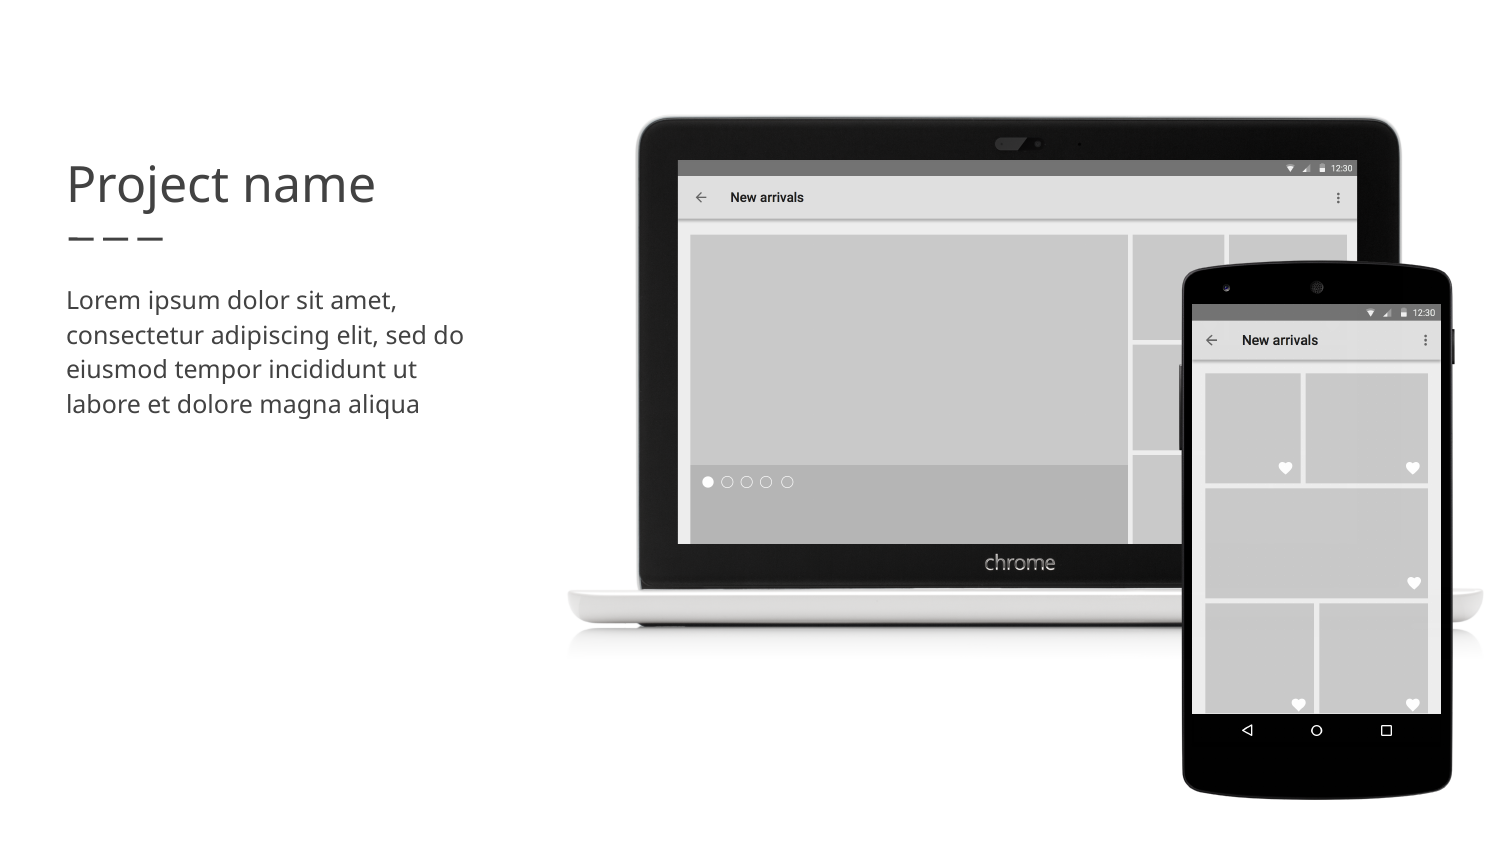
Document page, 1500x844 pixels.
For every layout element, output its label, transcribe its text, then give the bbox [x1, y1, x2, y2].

picture [566, 114, 1484, 800]
list Lorem ipsum dolor sit amet, consectetur adipiscing elit, sed do eiusmod tempor incididunt ut labore et dolore magna aliqua [51, 265, 512, 750]
title Project name [51, 103, 512, 228]
